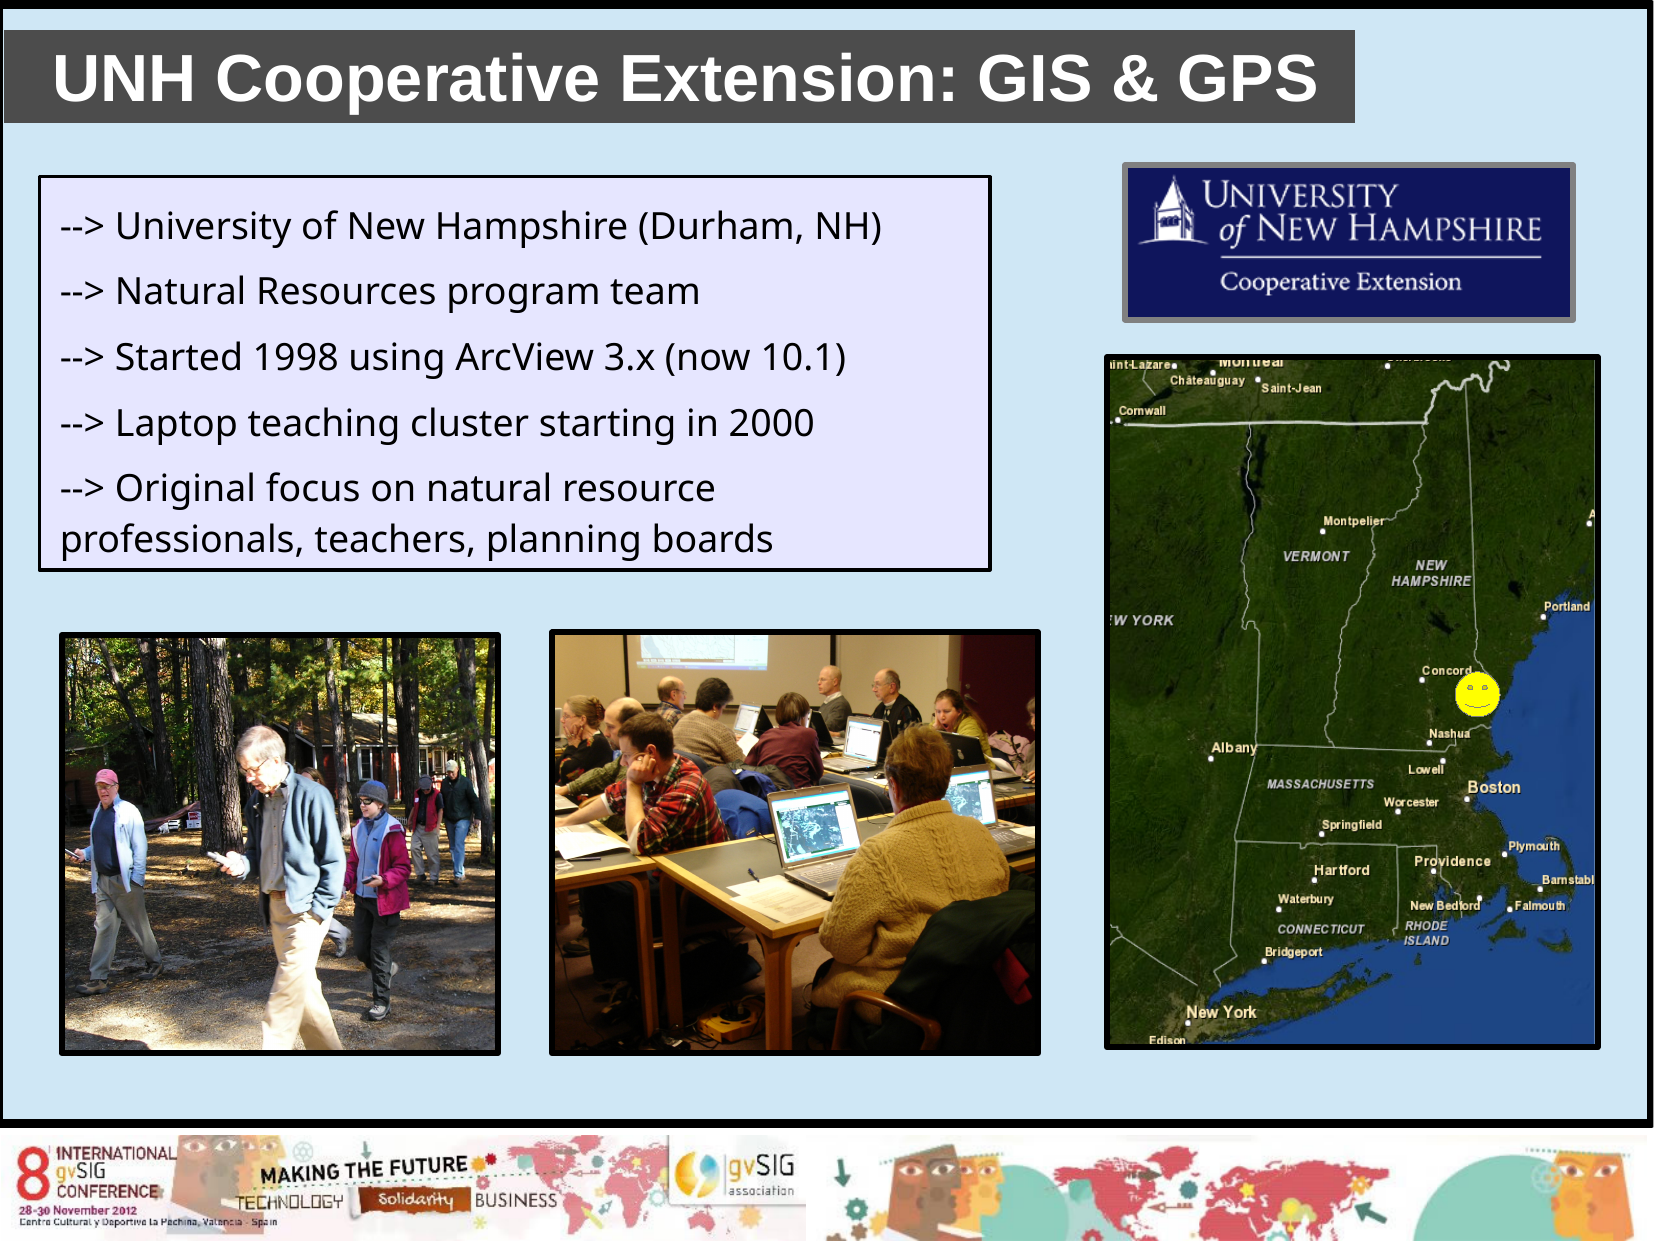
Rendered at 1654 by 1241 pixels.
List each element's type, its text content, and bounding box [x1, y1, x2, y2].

text_box [0, 4, 1652, 1124]
text_box UNH Cooperative Extension: GIS & GPS [37, 33, 1336, 198]
picture [64, 638, 496, 1051]
picture [1128, 168, 1571, 317]
text_box --> University of New Hampshire (Durham, NH) --> Natural Resources program team --> Started 1998 using ArcView 3.x (now 10.1) --> Laptop teaching cluster starting in 2000 --> Original focus on natural resource professionals, teachers, planning boards [45, 191, 1051, 732]
picture [1110, 360, 1595, 1045]
picture [1, 1135, 1647, 1241]
picture [555, 635, 1036, 1051]
